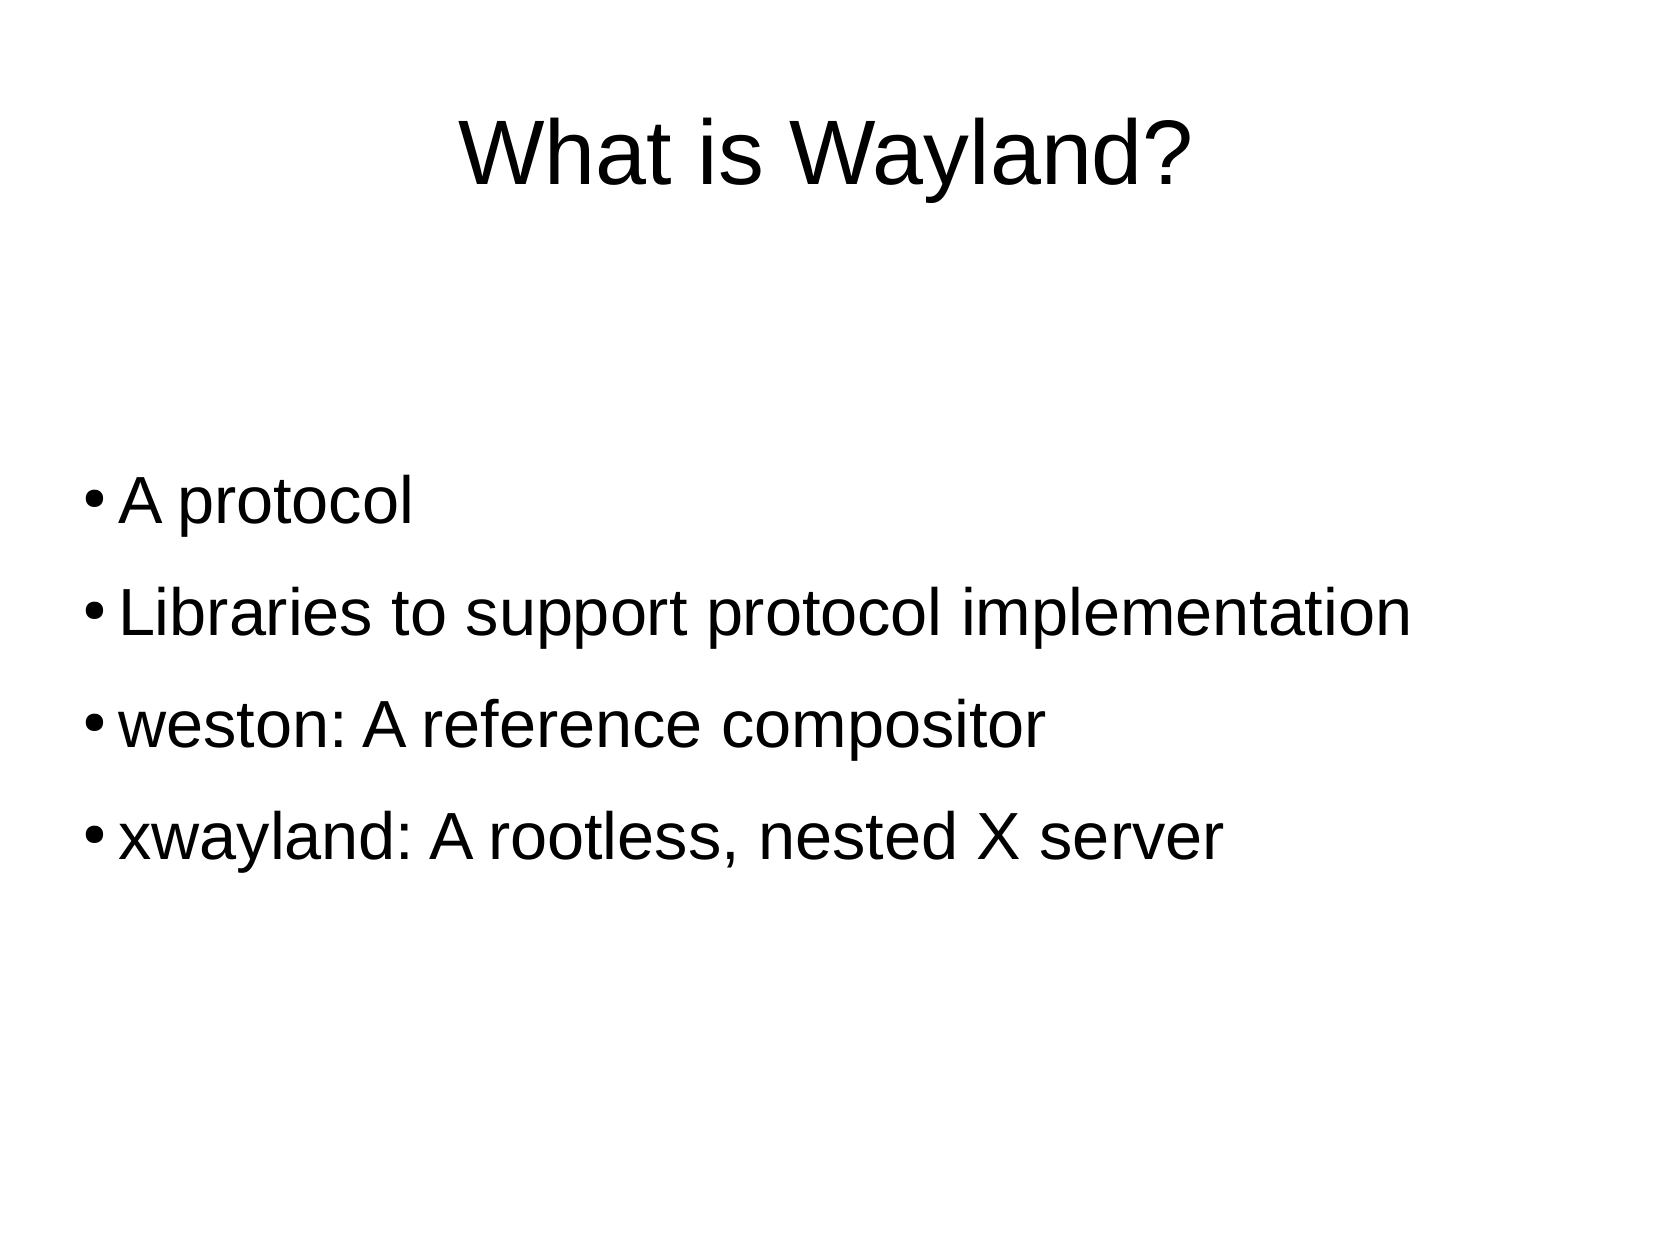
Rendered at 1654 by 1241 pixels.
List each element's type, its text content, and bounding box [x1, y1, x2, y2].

subtitle A protocol Libraries to support protocol implementation weston: A reference compositor xwayland: A rootless, nested X server [82, 290, 1571, 1010]
title What is Wayland? [82, 49, 1571, 257]
